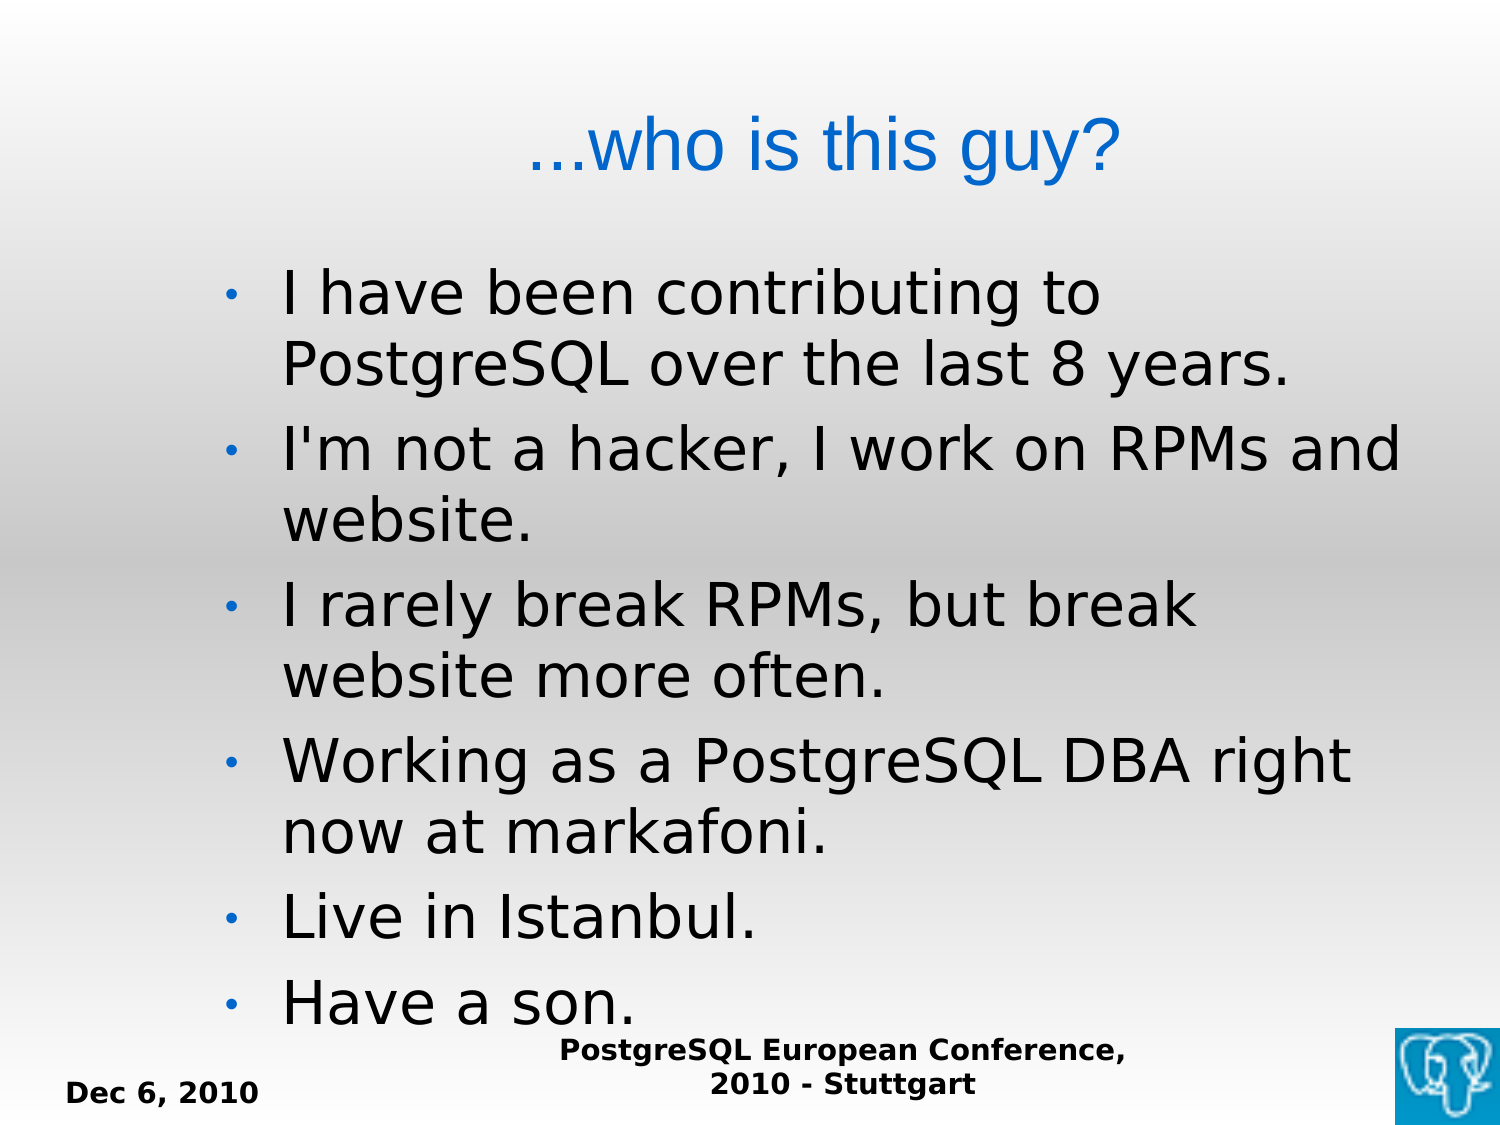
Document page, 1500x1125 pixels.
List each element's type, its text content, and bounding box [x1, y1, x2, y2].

title ...who is this guy? [224, 49, 1425, 238]
list I have been contributing to PostgreSQL over the last 8 years. I'm not a hacker, I work on RPMs and website. I rarely break RPMs, but break website more often. Working as a PostgreSQL DBA right now at markafoni. Live in Istanbul. Have a son. [224, 258, 1425, 1039]
picture [1400, 1033, 1492, 1118]
